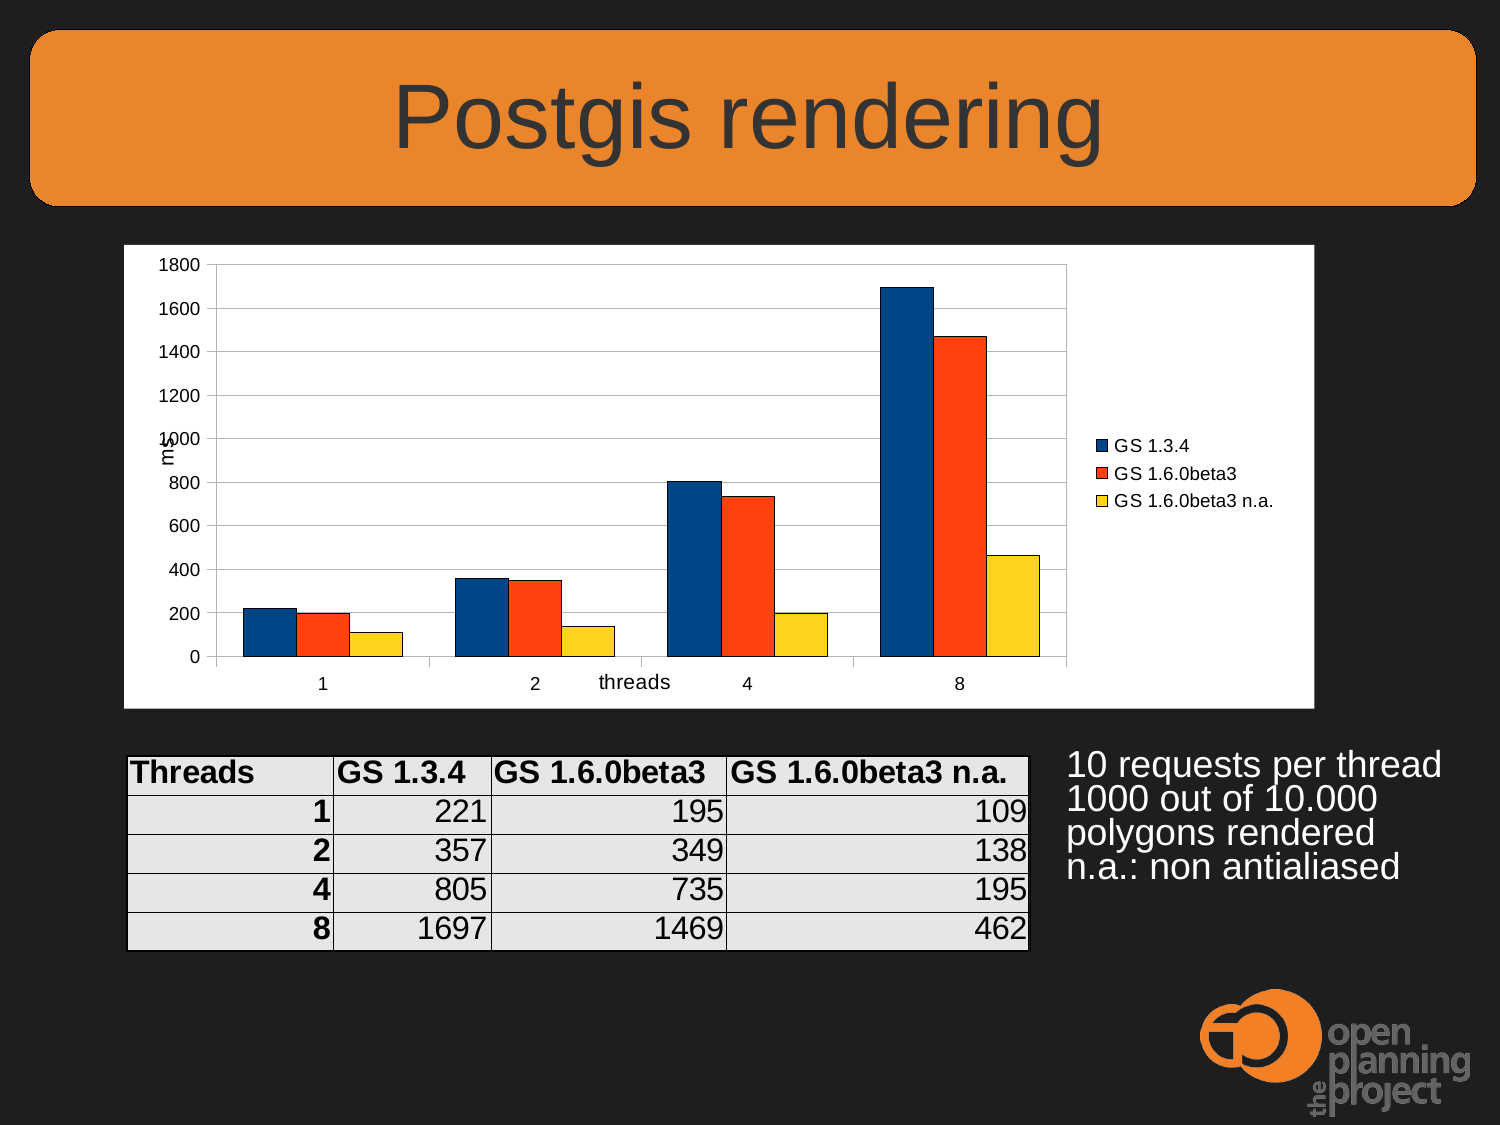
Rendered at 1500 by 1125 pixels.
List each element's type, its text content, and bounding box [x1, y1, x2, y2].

text_box 10 requests per thread 1000 out of 10.000 polygons rendered n.a.: non antialiased [1051, 743, 1458, 903]
picture [1200, 989, 1470, 1117]
title Postgis rendering [75, 36, 1425, 207]
chart [124, 244, 1315, 709]
chart [126, 755, 1034, 955]
